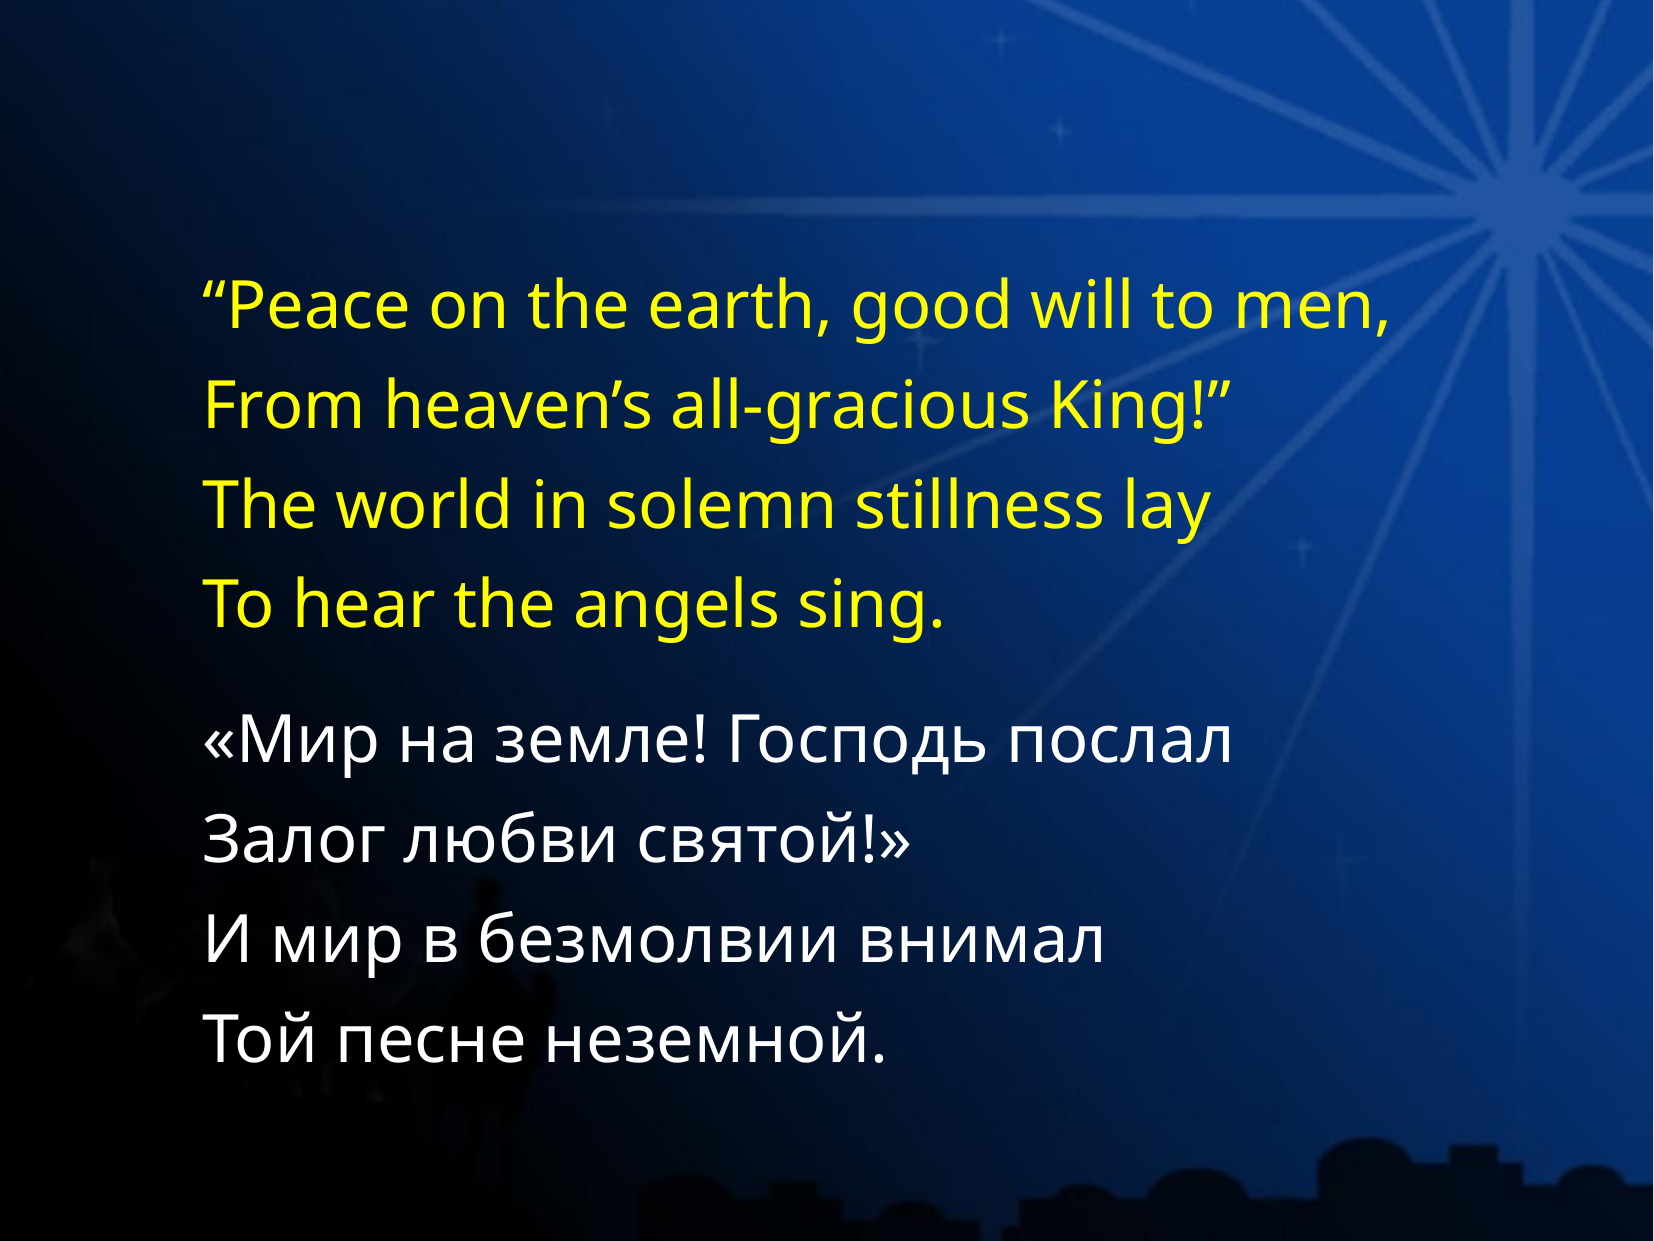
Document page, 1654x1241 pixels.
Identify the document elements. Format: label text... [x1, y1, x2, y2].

picture [0, 0, 1654, 1241]
text_box “Peace on the earth, good will to men, From heaven’s all-gracious King!” The world in solemn stillness lay To hear the angels sing. [75, 150, 1576, 638]
text_box «Мир на земле! Господь послал Залог любви святой!» И мир в безмолвии внимал Той песне неземной. [75, 675, 1576, 1163]
